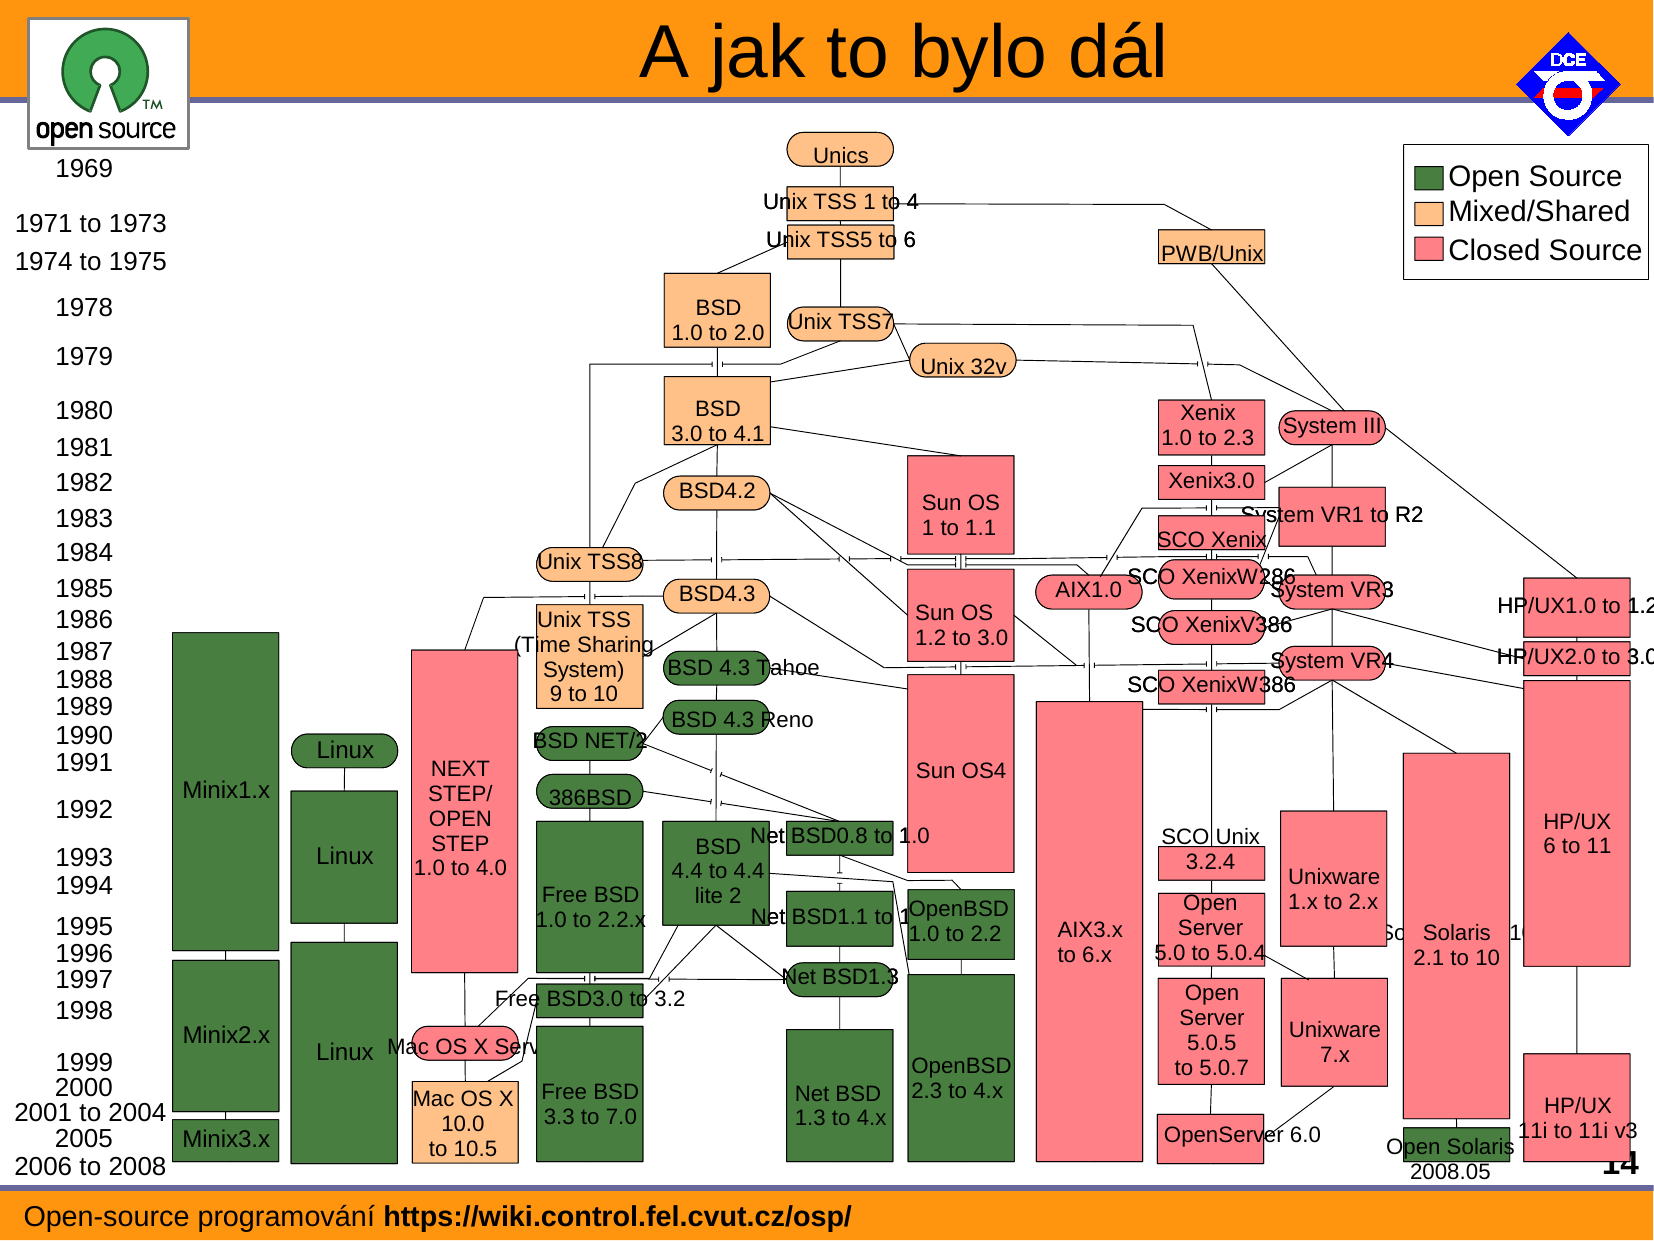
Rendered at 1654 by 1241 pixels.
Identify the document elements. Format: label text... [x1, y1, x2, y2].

title A jak to bylo dál [178, 5, 1631, 97]
chart [0, 106, 1654, 1241]
